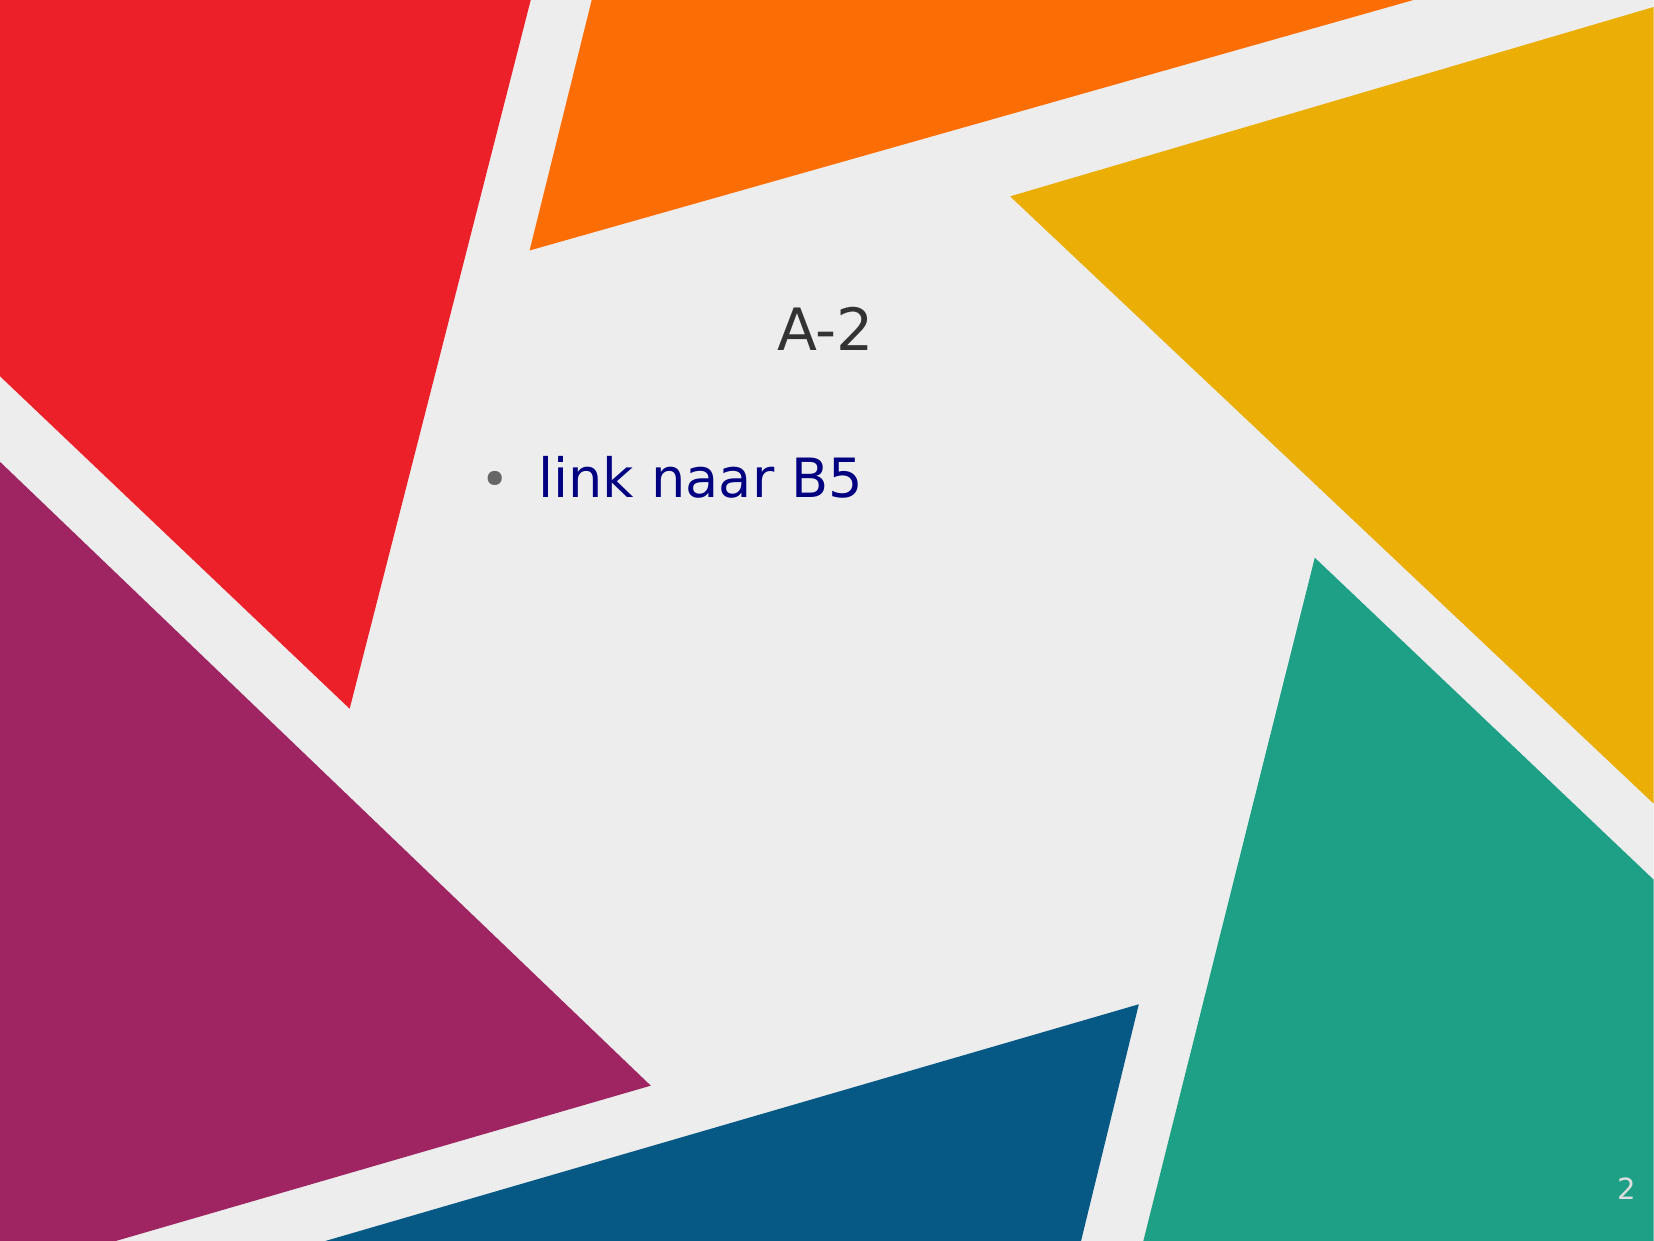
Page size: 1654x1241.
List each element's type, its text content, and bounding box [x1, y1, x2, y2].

list link naar B5 [467, 447, 1191, 1005]
title A-2 [467, 226, 1185, 434]
